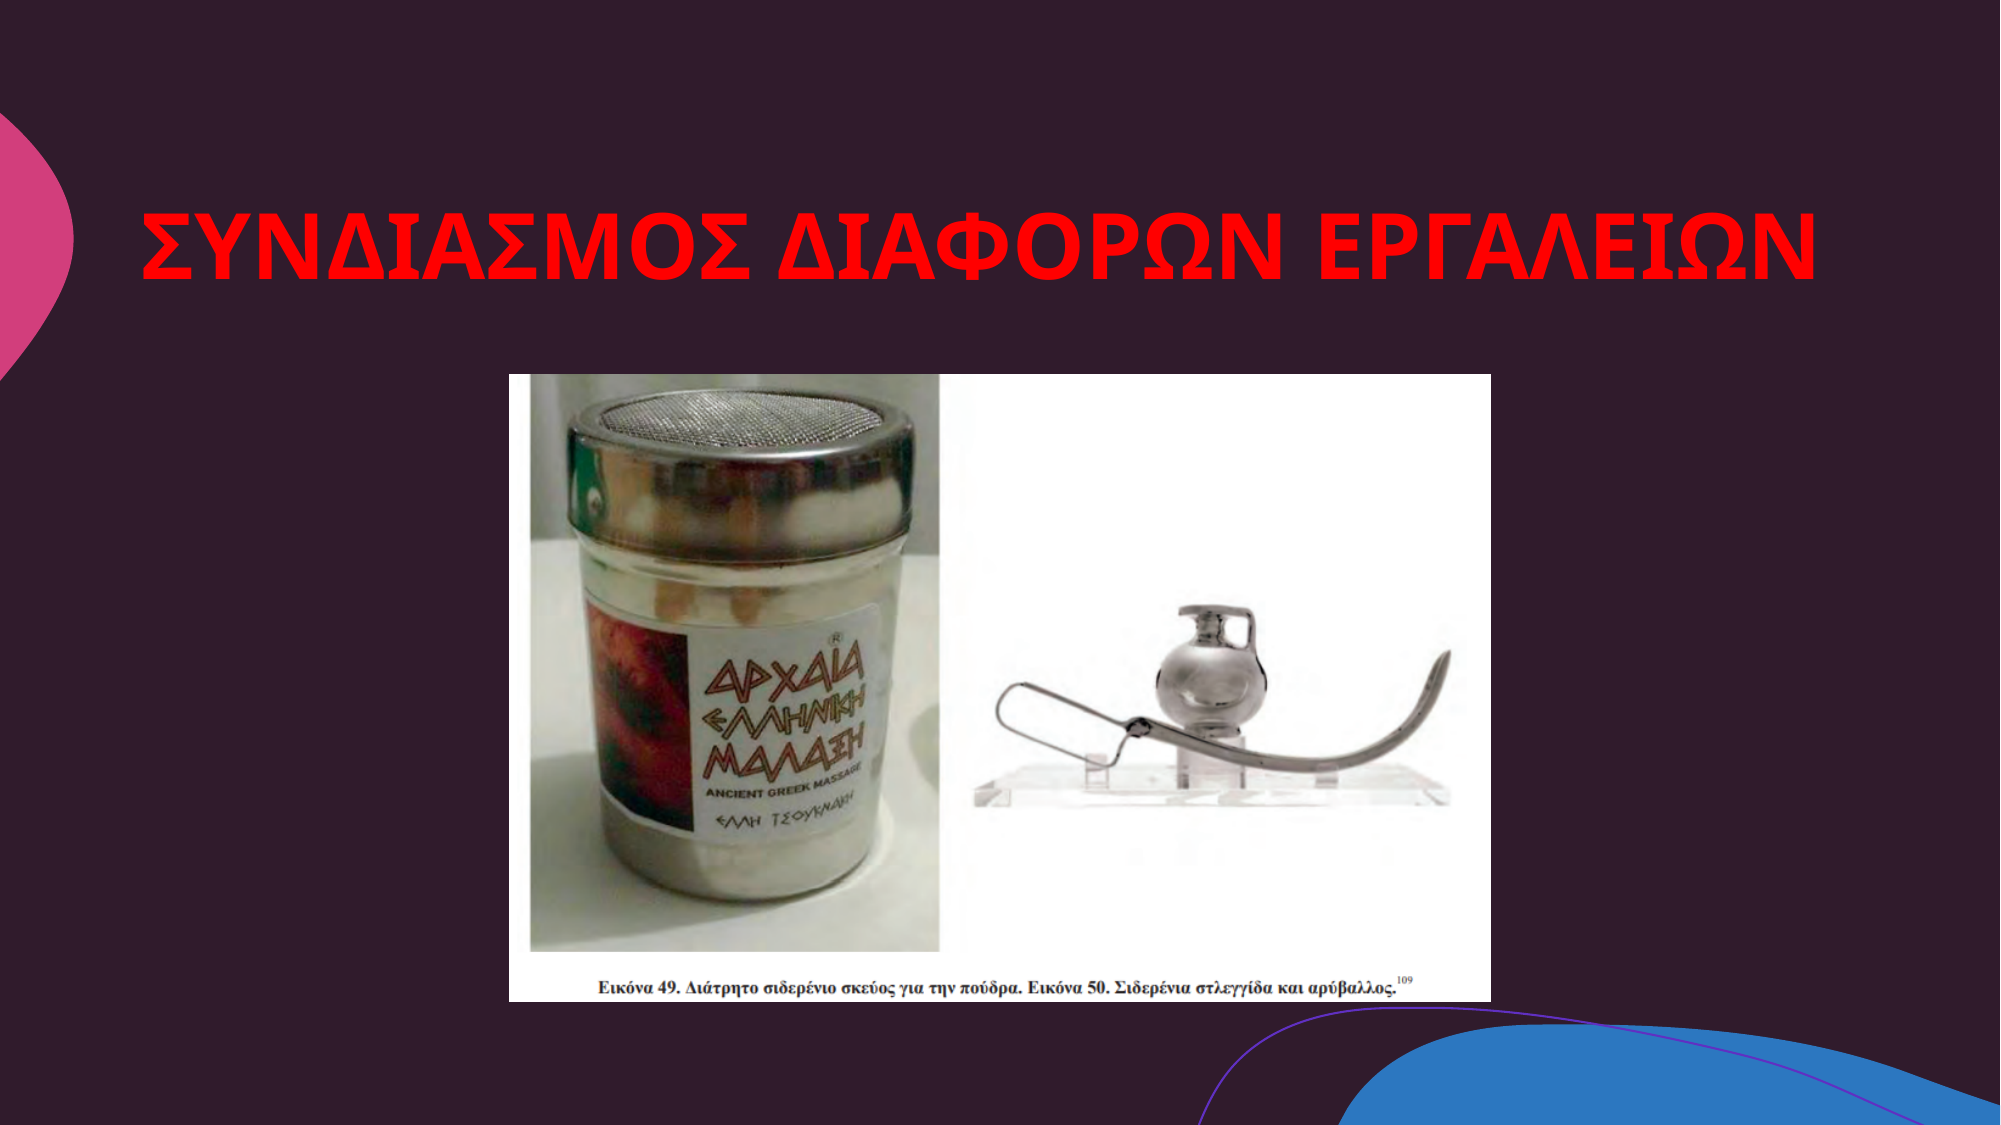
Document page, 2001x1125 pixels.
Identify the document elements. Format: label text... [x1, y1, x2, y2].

picture [509, 375, 1491, 1002]
title ΣΥΝΔΙΑΣΜΟΣ ΔΙΑΦΟΡΩΝ ΕΡΓΑΛΕΙΩΝ [125, 125, 1876, 376]
